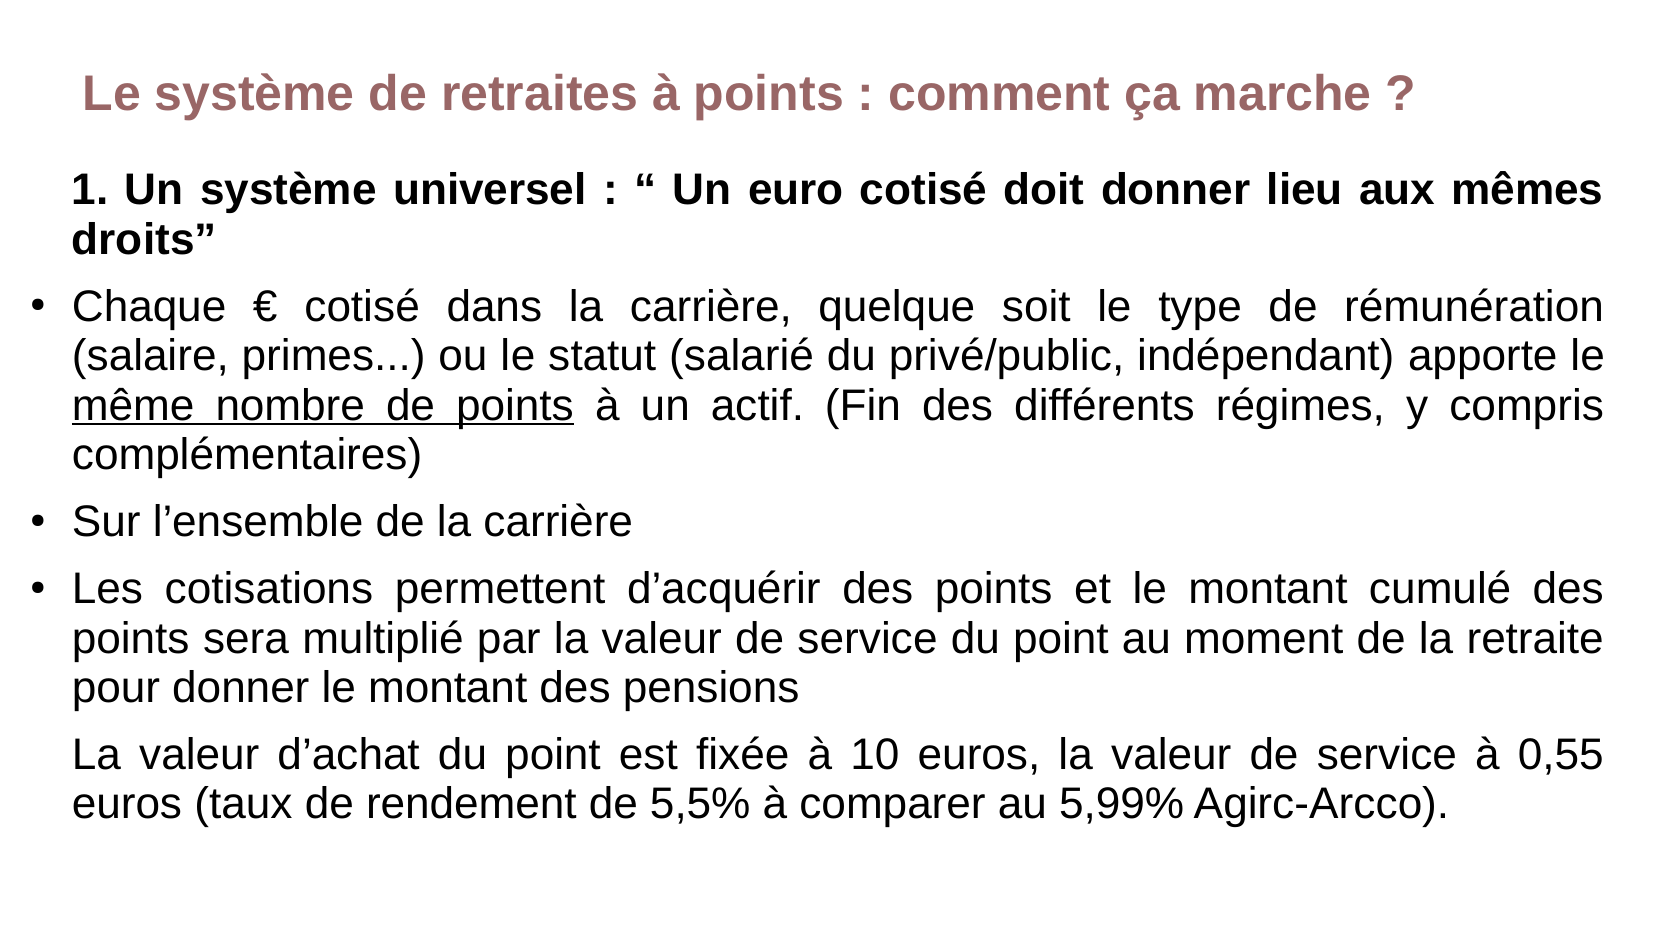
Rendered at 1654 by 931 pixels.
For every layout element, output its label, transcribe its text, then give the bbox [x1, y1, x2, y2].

list 1. Un système universel : “ Un euro cotisé doit donner lieu aux mêmes droits” Chaque € cotisé dans la carrière, quelque soit le type de rémunération (salaire, primes...) ou le statut (salarié du privé/public, indépendant) apporte le même nombre de points à un actif. (Fin des différents régimes, y compris complémentaires) Sur l’ensemble de la carrière Les cotisations permettent d’acquérir des points et le montant cumulé des points sera multiplié par la valeur de service du point au moment de la retraite pour donner le montant des pensions La valeur d’achat du point est fixée à 10 euros, la valeur de service à 0,55 euros (taux de rendement de 5,5% à comparer au 5,99% Agirc-Arcco). [30, 165, 1606, 841]
title Le système de retraites à points : comment ça marche ? [82, 37, 1571, 151]
